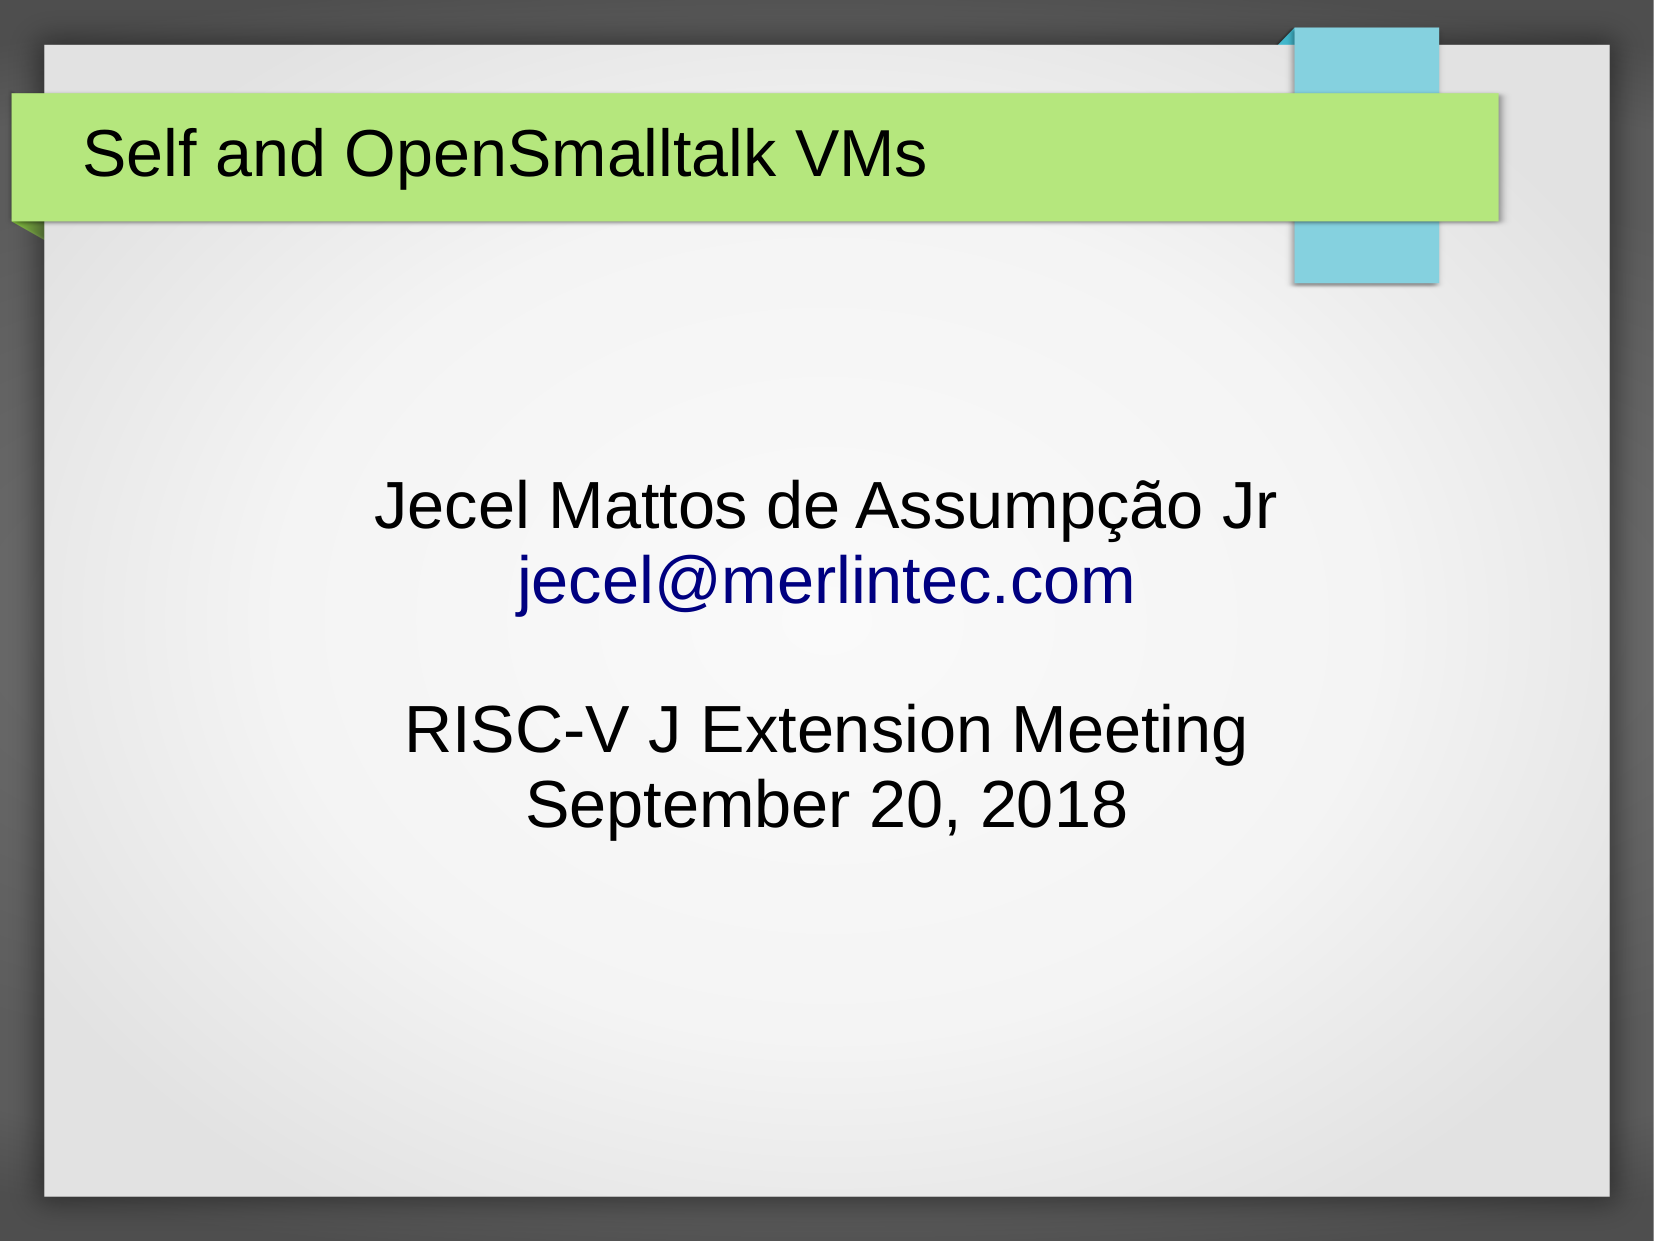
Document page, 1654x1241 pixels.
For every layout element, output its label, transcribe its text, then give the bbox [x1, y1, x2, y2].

subtitle Jecel Mattos de Assumpção Jr jecel@merlintec.com RISC-V J Extension Meeting September 20, 2018 [82, 295, 1571, 1015]
picture [0, 0, 1654, 1241]
title Self and OpenSmalltalk VMs [82, 94, 1264, 213]
